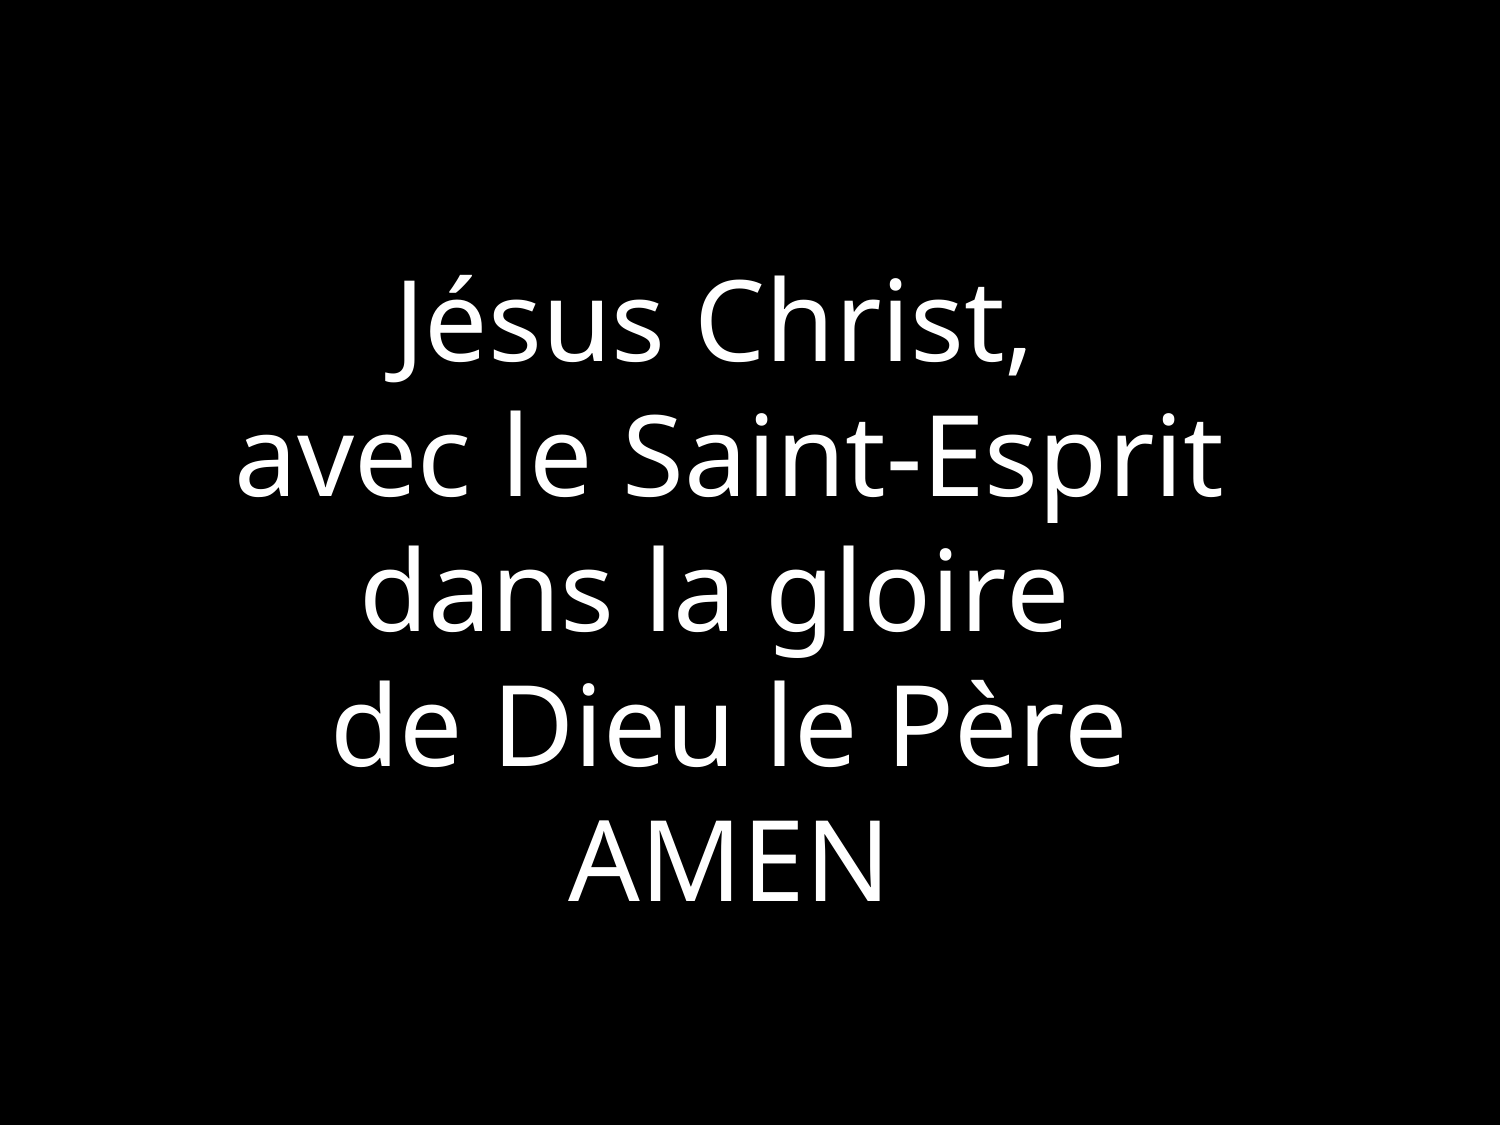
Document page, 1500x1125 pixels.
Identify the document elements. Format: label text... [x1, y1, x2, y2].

title Jésus Christ, avec le Saint-Esprit dans la gloire de Dieu le Père AMEN [53, 106, 1406, 631]
